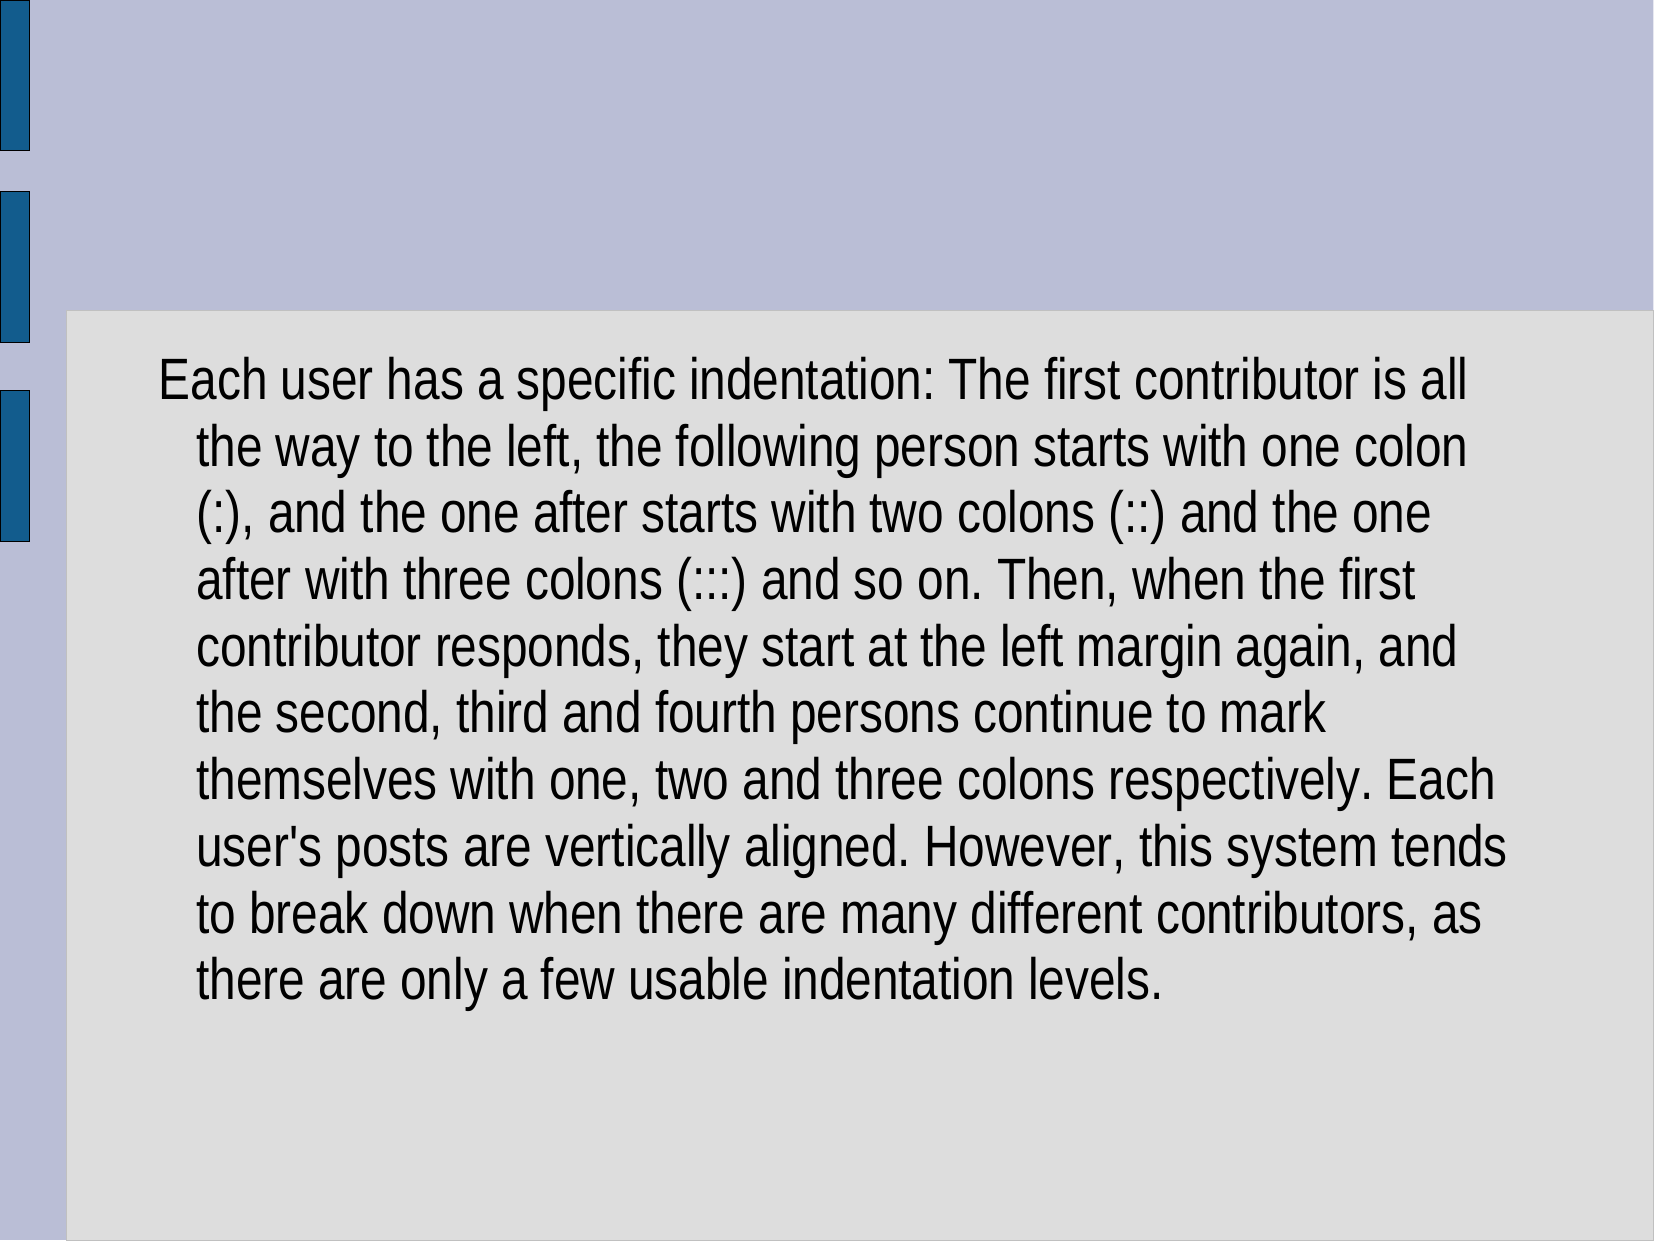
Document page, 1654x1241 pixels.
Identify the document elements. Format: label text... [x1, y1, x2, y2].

list Each user has a specific indentation: The first contributor is all the way to the left, the following person starts with one colon (:), and the one after starts with two colons (::) and the one after with three colons (:::) and so on. Then, when the first contributor responds, they start at the left margin again, and the second, third and fourth persons continue to mark themselves with one, two and three colons respectively. Each user's posts are vertically aligned. However, this system tends to break down when there are many different contributors, as there are only a few usable indentation levels. [121, 344, 1534, 1127]
